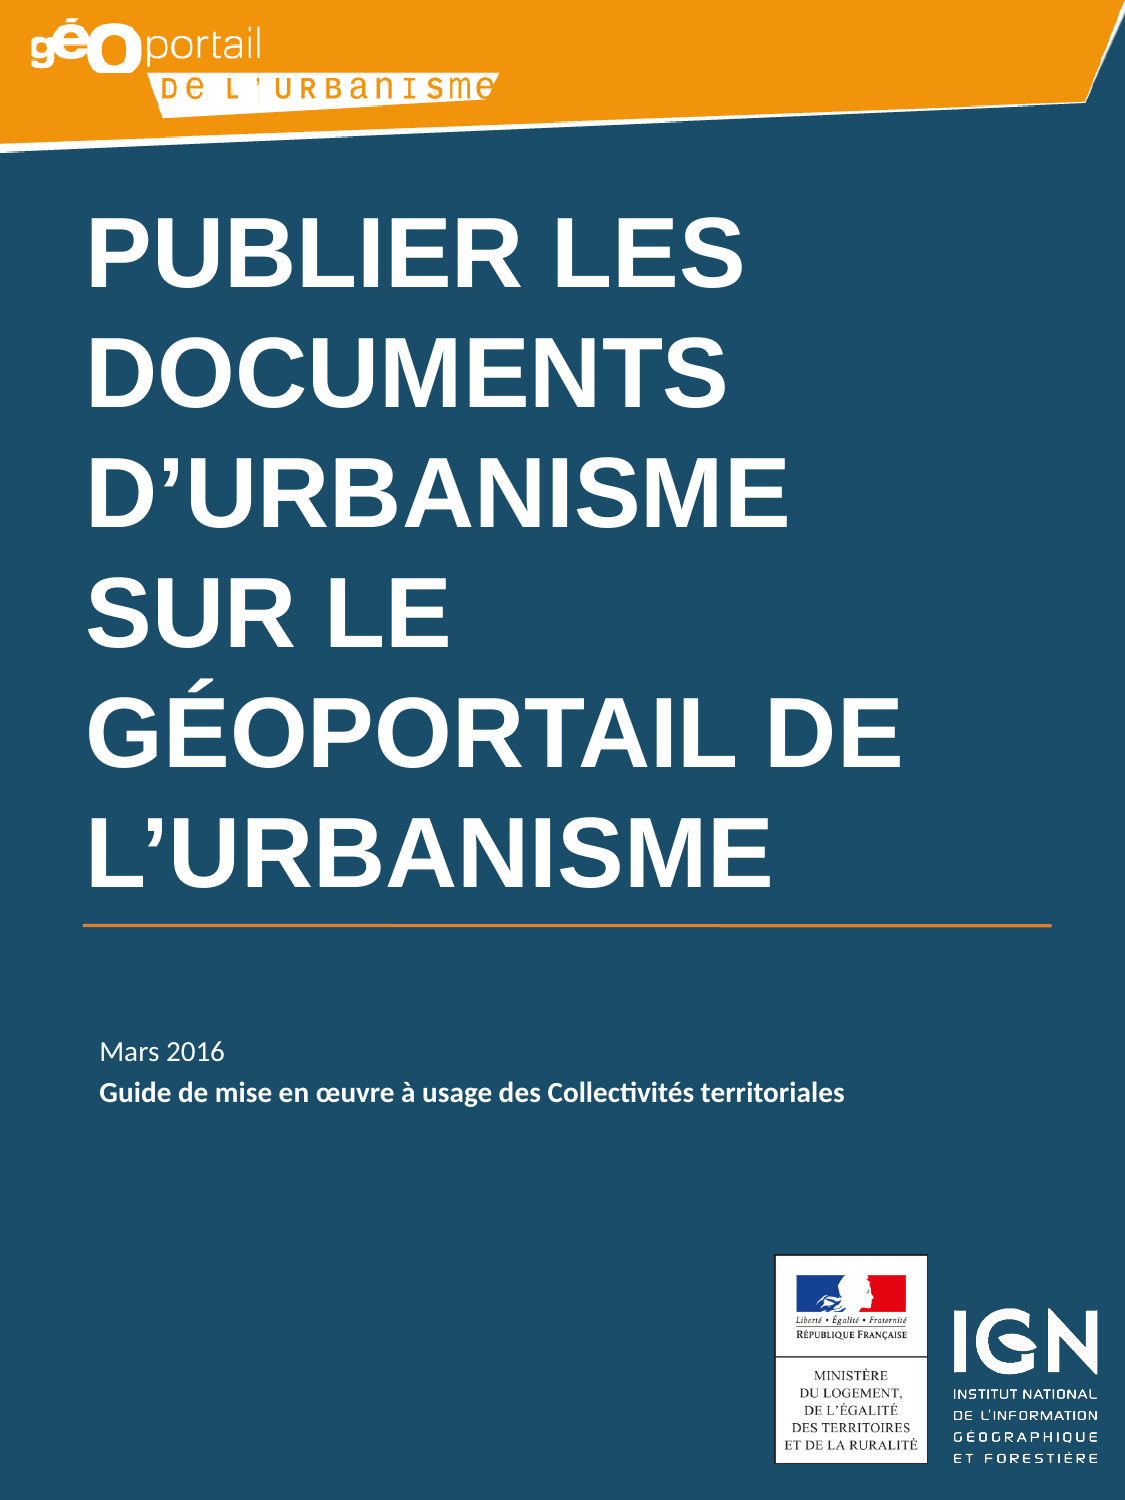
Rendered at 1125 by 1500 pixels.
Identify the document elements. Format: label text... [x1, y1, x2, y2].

picture [929, 1286, 1122, 1487]
picture [391, 1245, 928, 1500]
picture [0, 0, 1125, 153]
subtitle Mars 2016 Guide de mise en œuvre à usage des Collectivités territoriales [84, 1024, 872, 1269]
title PUBLIER LES DOCUMENTS D’URBANISME SUR LE GÉOPORTAIL DE L’URBANISME [70, 179, 1037, 602]
